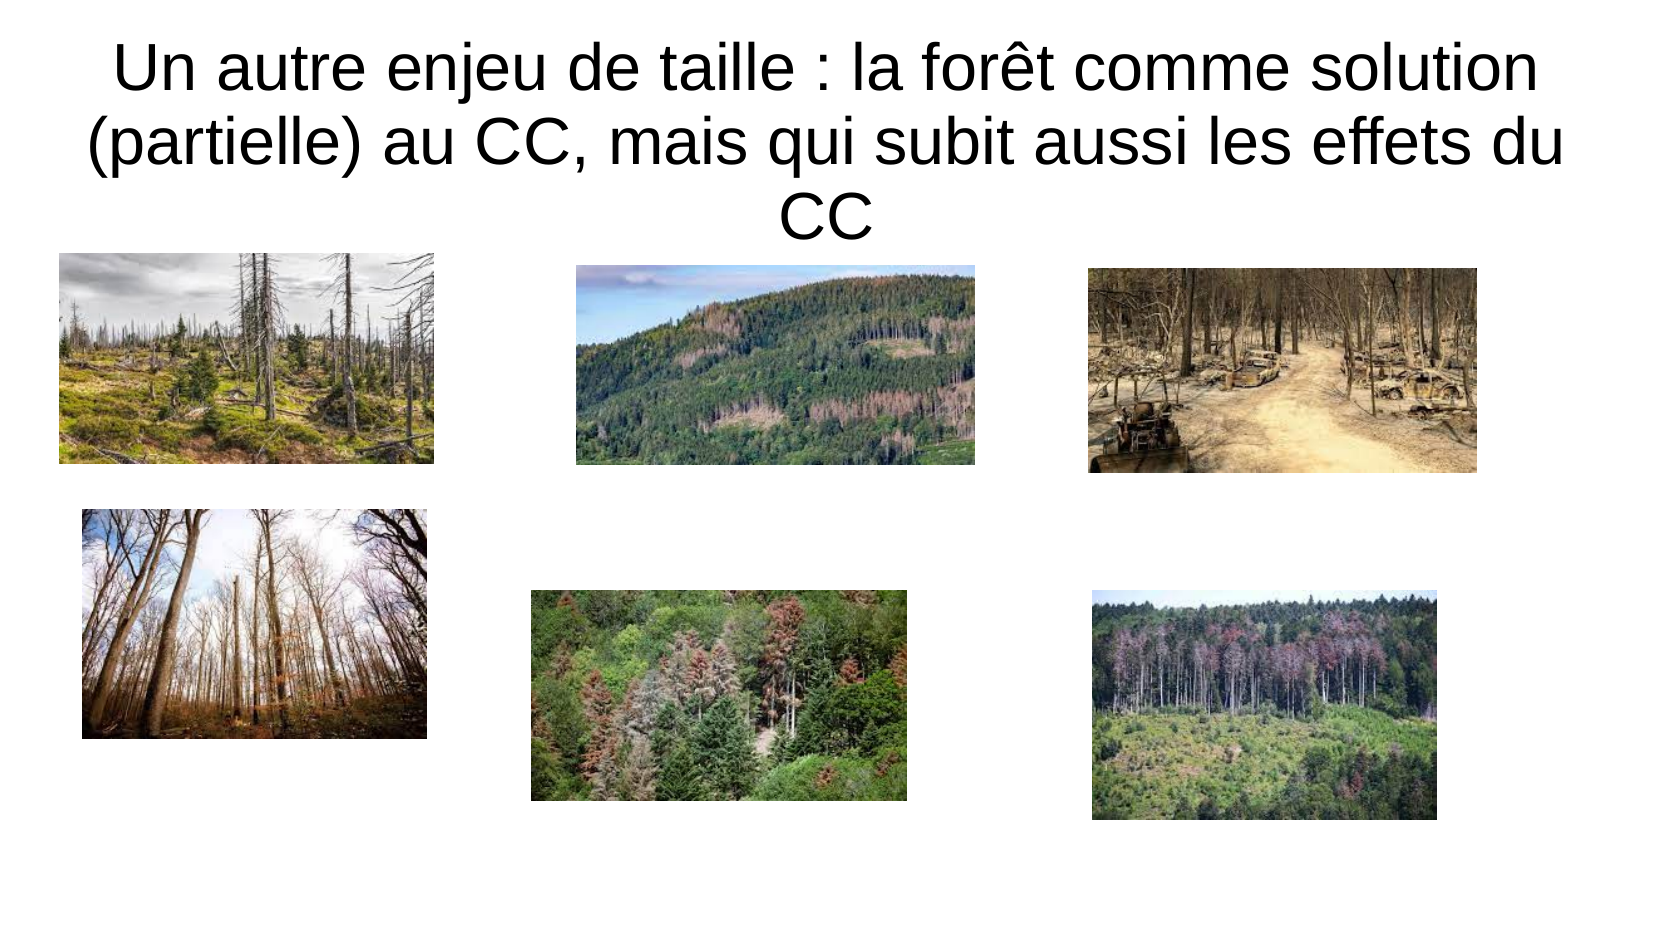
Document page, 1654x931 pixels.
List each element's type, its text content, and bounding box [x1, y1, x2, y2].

picture [1092, 590, 1437, 820]
picture [576, 265, 975, 465]
picture [531, 590, 907, 801]
picture [1088, 268, 1477, 473]
picture [59, 253, 434, 464]
picture [82, 509, 427, 739]
title Un autre enjeu de taille : la forêt comme solution (partielle) au CC, mais qui subit aussi les effets du CC [82, 29, 1571, 254]
